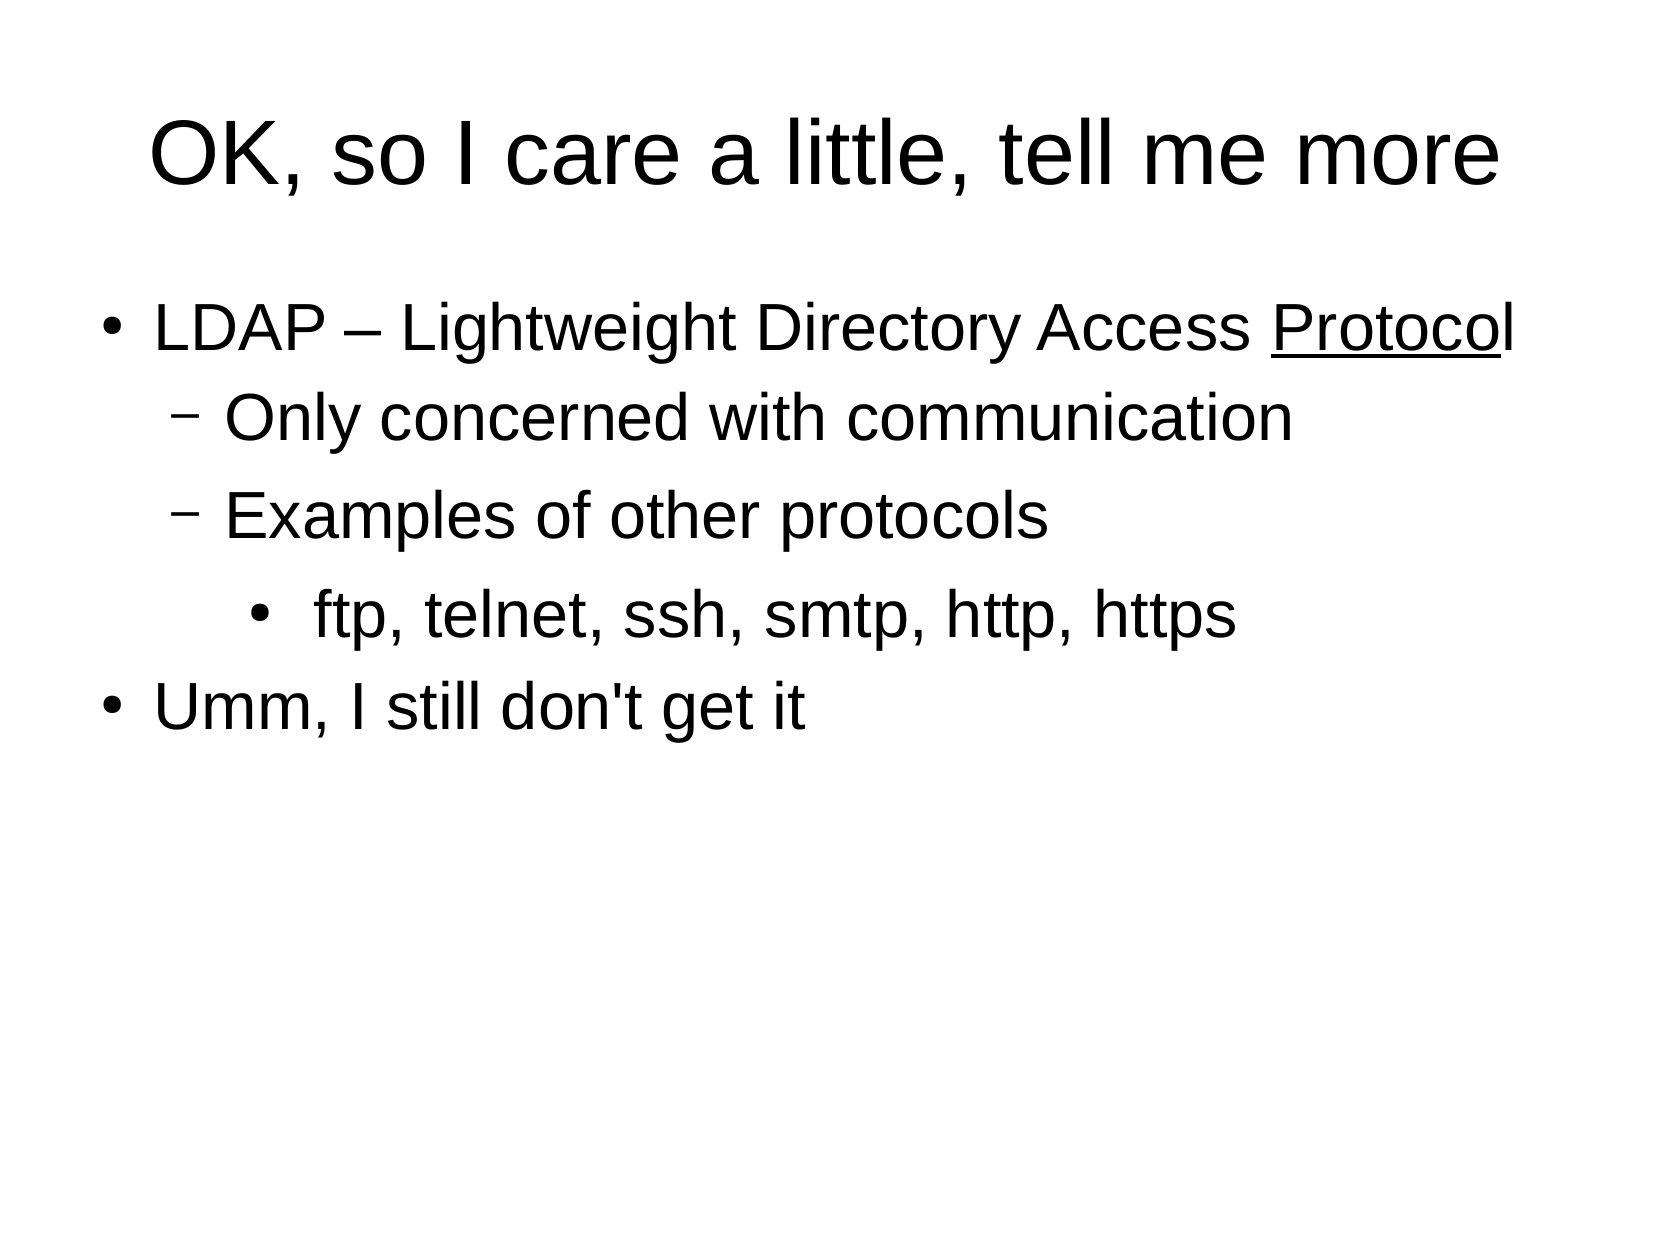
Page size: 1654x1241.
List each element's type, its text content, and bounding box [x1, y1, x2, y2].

list LDAP – Lightweight Directory Access Protocol Only concerned with communication Examples of other protocols ftp, telnet, ssh, smtp, http, https Umm, I still don't get it [82, 290, 1538, 1010]
title OK, so I care a little, tell me more [82, 49, 1571, 257]
